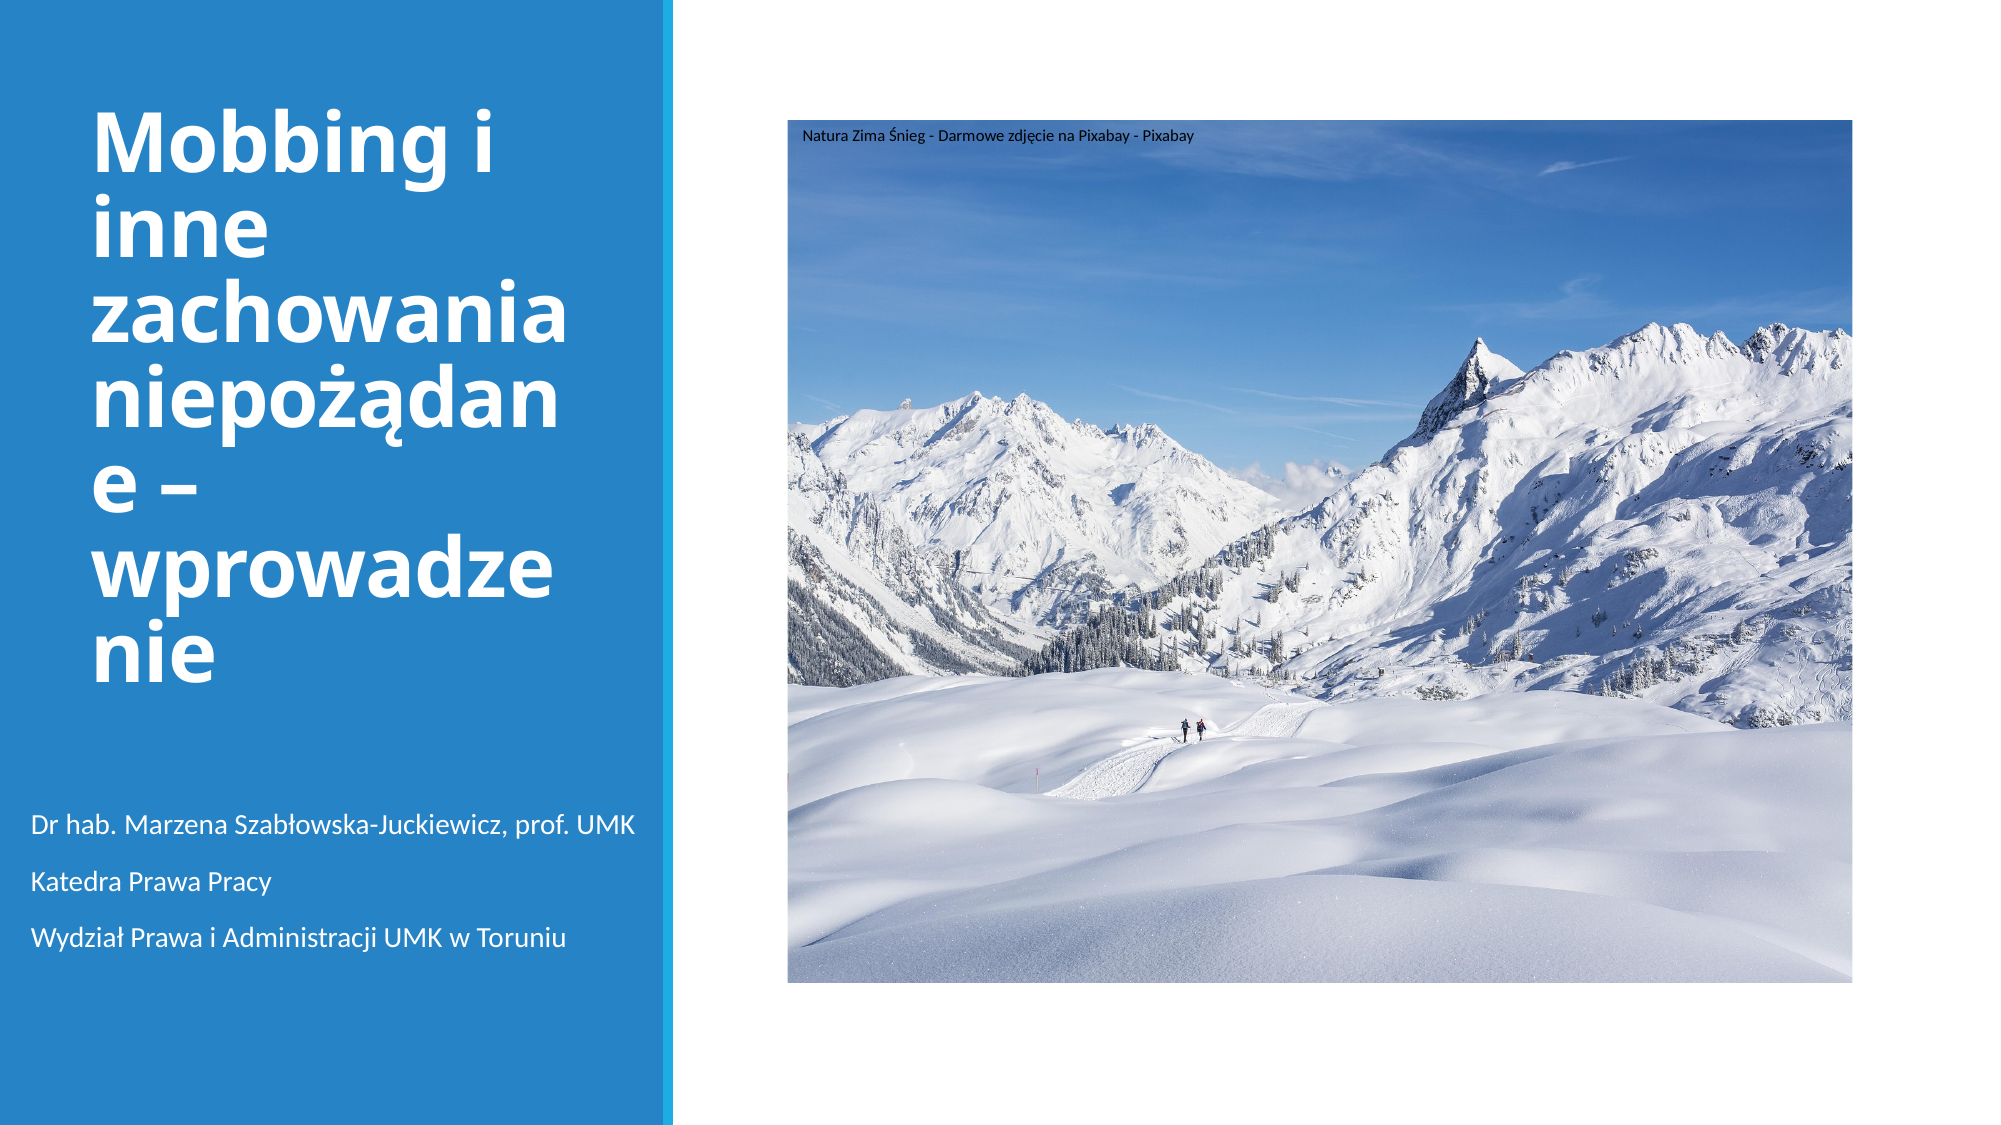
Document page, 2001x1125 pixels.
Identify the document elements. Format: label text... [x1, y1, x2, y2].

title Mobbing i inne zachowania niepożądane – wprowadzenie [75, 97, 601, 563]
list Natura Zima Śnieg - Darmowe zdjęcie na Pixabay - Pixabay [787, 120, 1853, 983]
list Dr hab. Marzena Szabłowska-Juckiewicz, prof. UMK Katedra Prawa Pracy Wydział Prawa i Administracji UMK w Toruniu [15, 802, 670, 1035]
